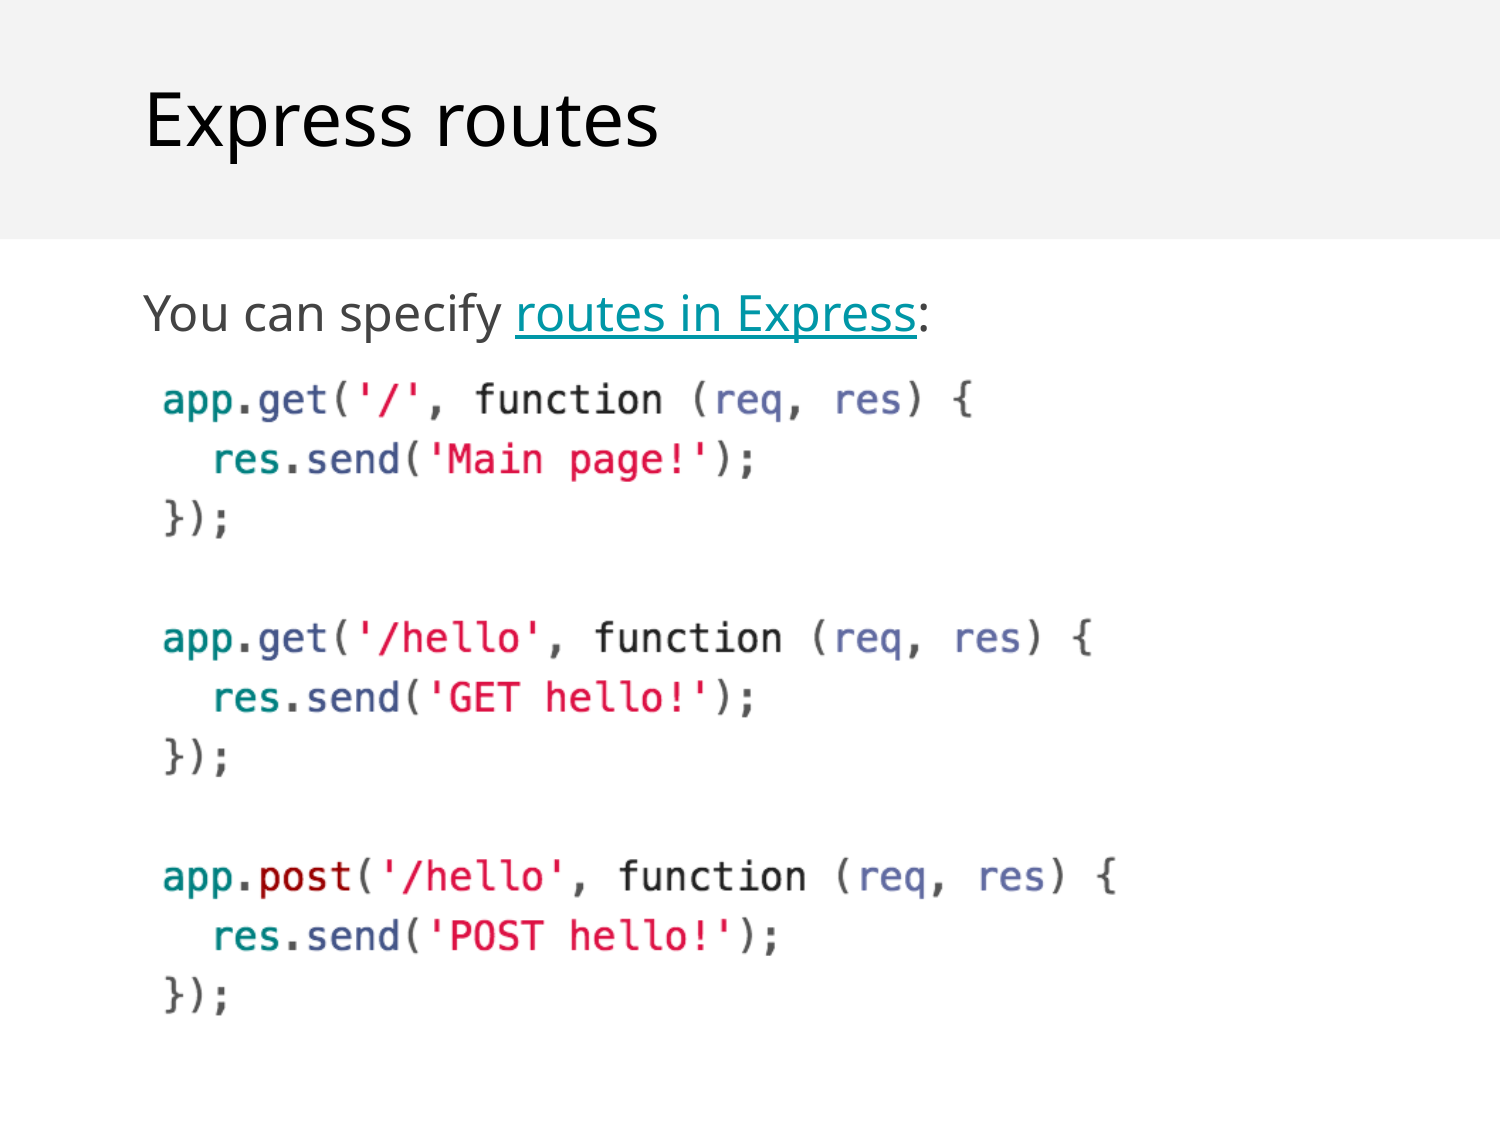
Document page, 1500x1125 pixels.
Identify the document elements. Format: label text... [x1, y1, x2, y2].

title Express routes [128, 56, 1372, 183]
list You can specify routes in Express: [128, 255, 1372, 382]
picture [128, 357, 1175, 1061]
